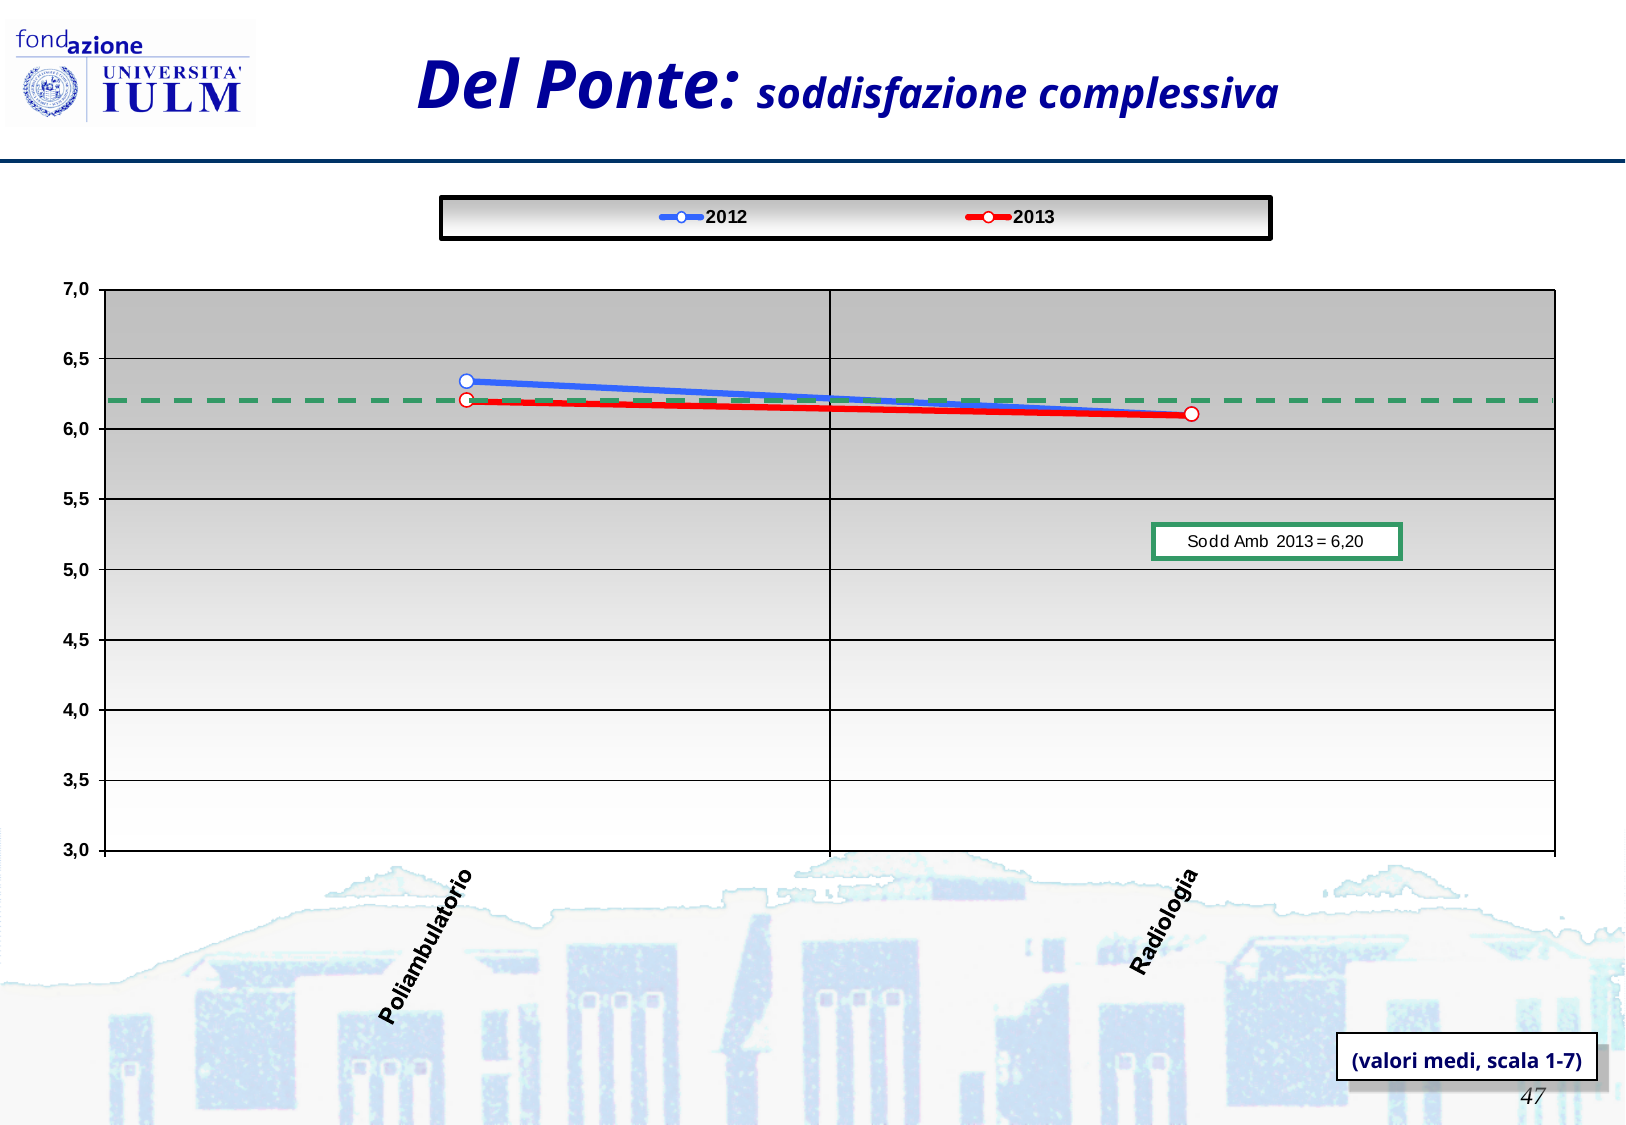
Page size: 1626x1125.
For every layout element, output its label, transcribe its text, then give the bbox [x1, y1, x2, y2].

text_box (valori medi, scala 1-7) [1337, 1032, 1597, 1081]
picture [5, 19, 256, 127]
picture [46, 151, 1620, 1125]
text_box Del Ponte: soddisfazione complessiva [304, 18, 1392, 144]
